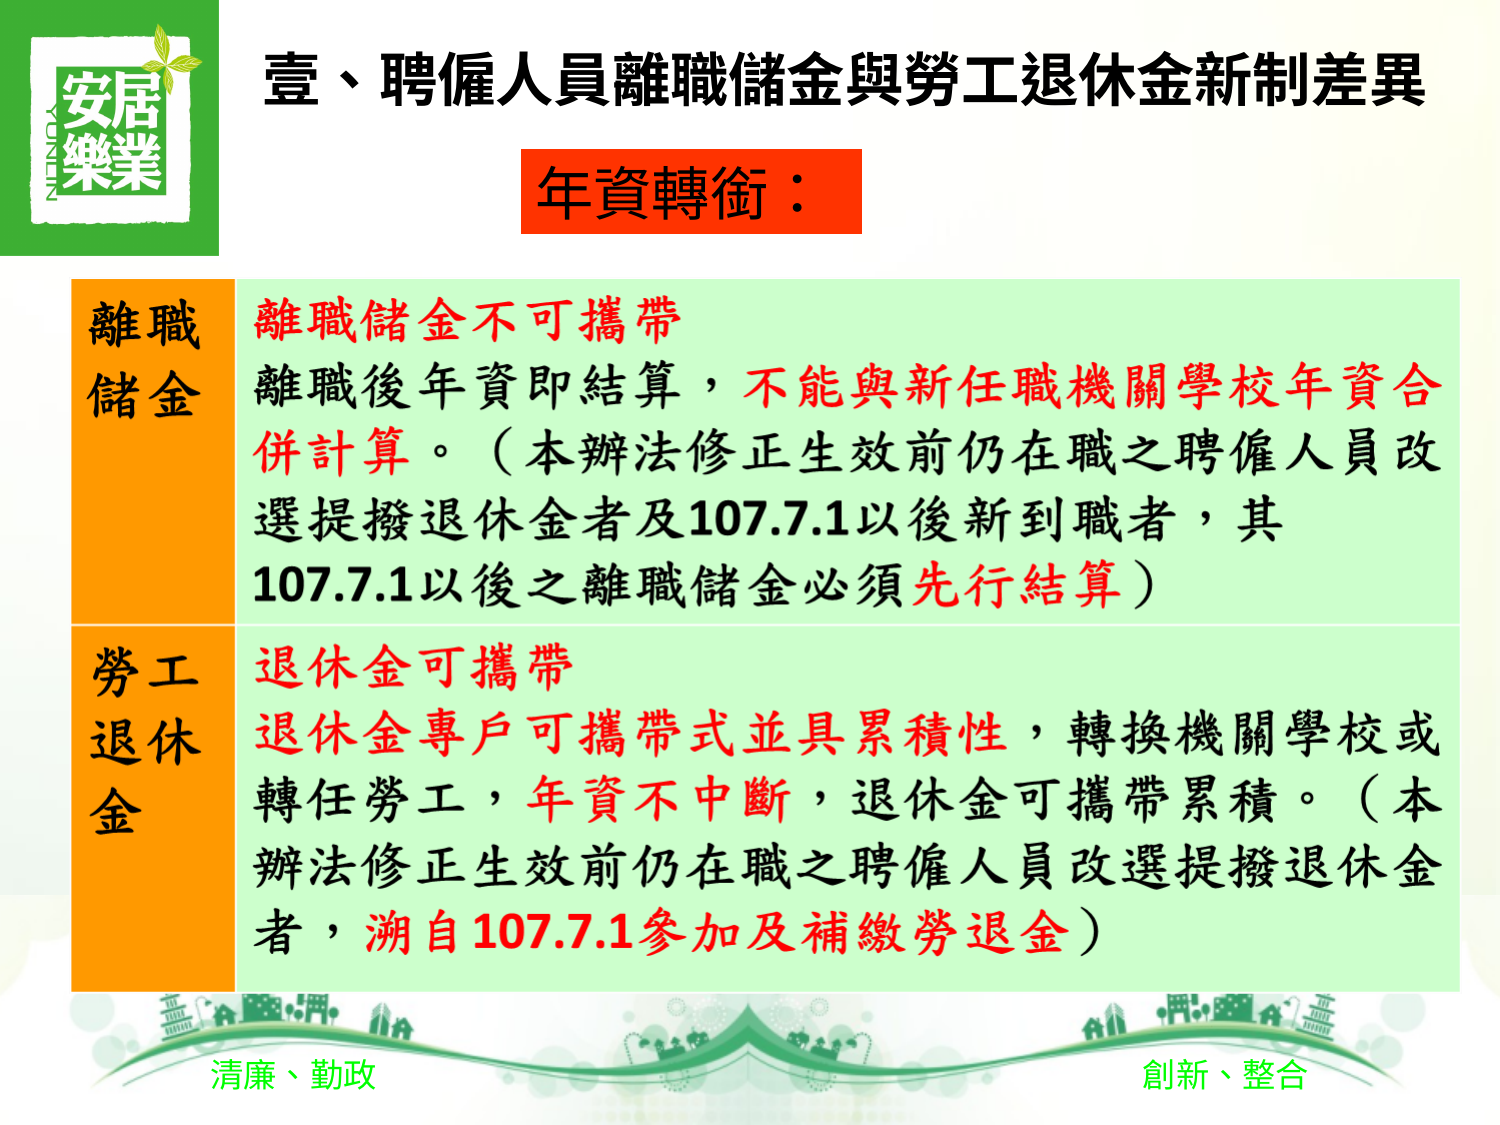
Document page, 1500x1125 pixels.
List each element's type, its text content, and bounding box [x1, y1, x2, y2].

text_box 年資轉銜： [521, 149, 862, 234]
picture [50, 267, 1477, 996]
text_box 壹、聘僱人員離職儲金與勞工退休金新制差異 [248, 35, 1474, 110]
